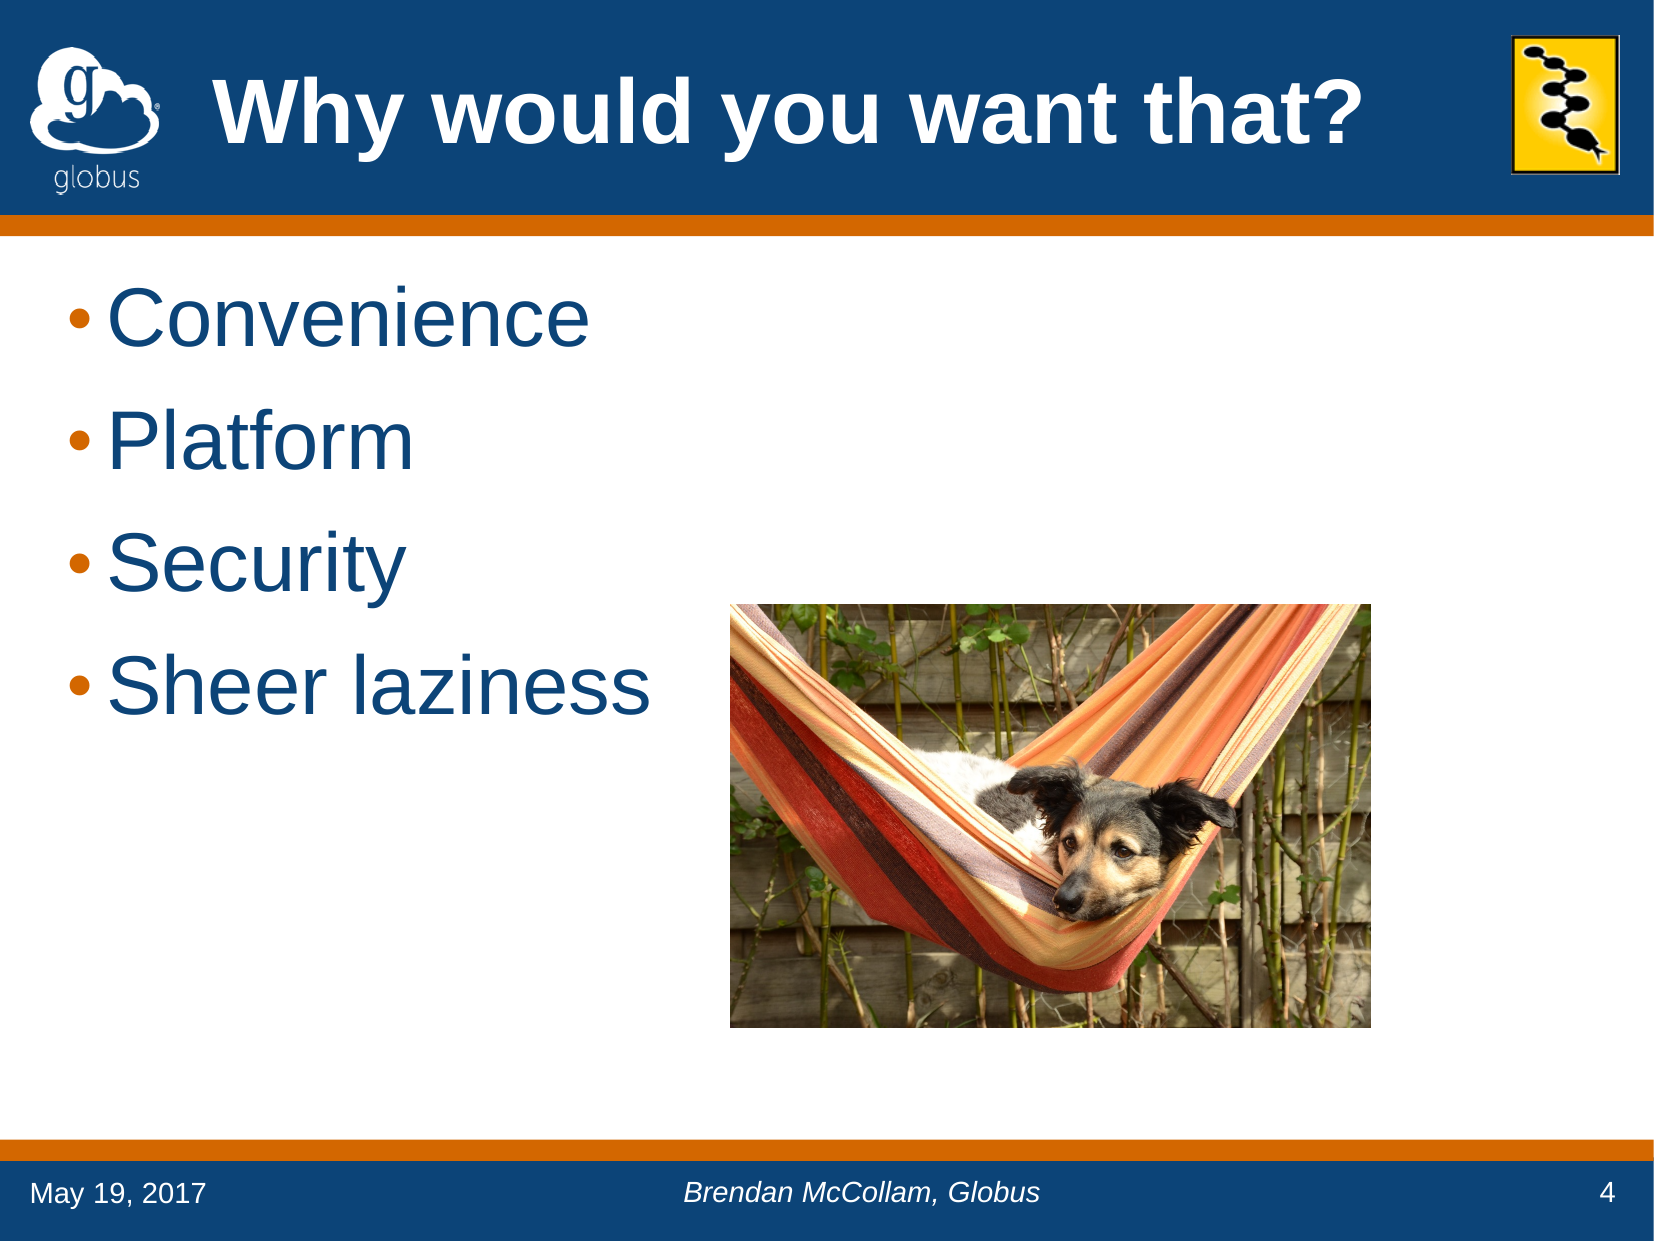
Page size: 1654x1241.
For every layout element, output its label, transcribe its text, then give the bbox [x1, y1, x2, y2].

list Convenience Platform Security Sheer laziness [47, 271, 1607, 1111]
picture [30, 47, 160, 195]
picture [730, 604, 1371, 1028]
picture [1511, 35, 1620, 175]
title Why would you want that? [212, 8, 1465, 216]
